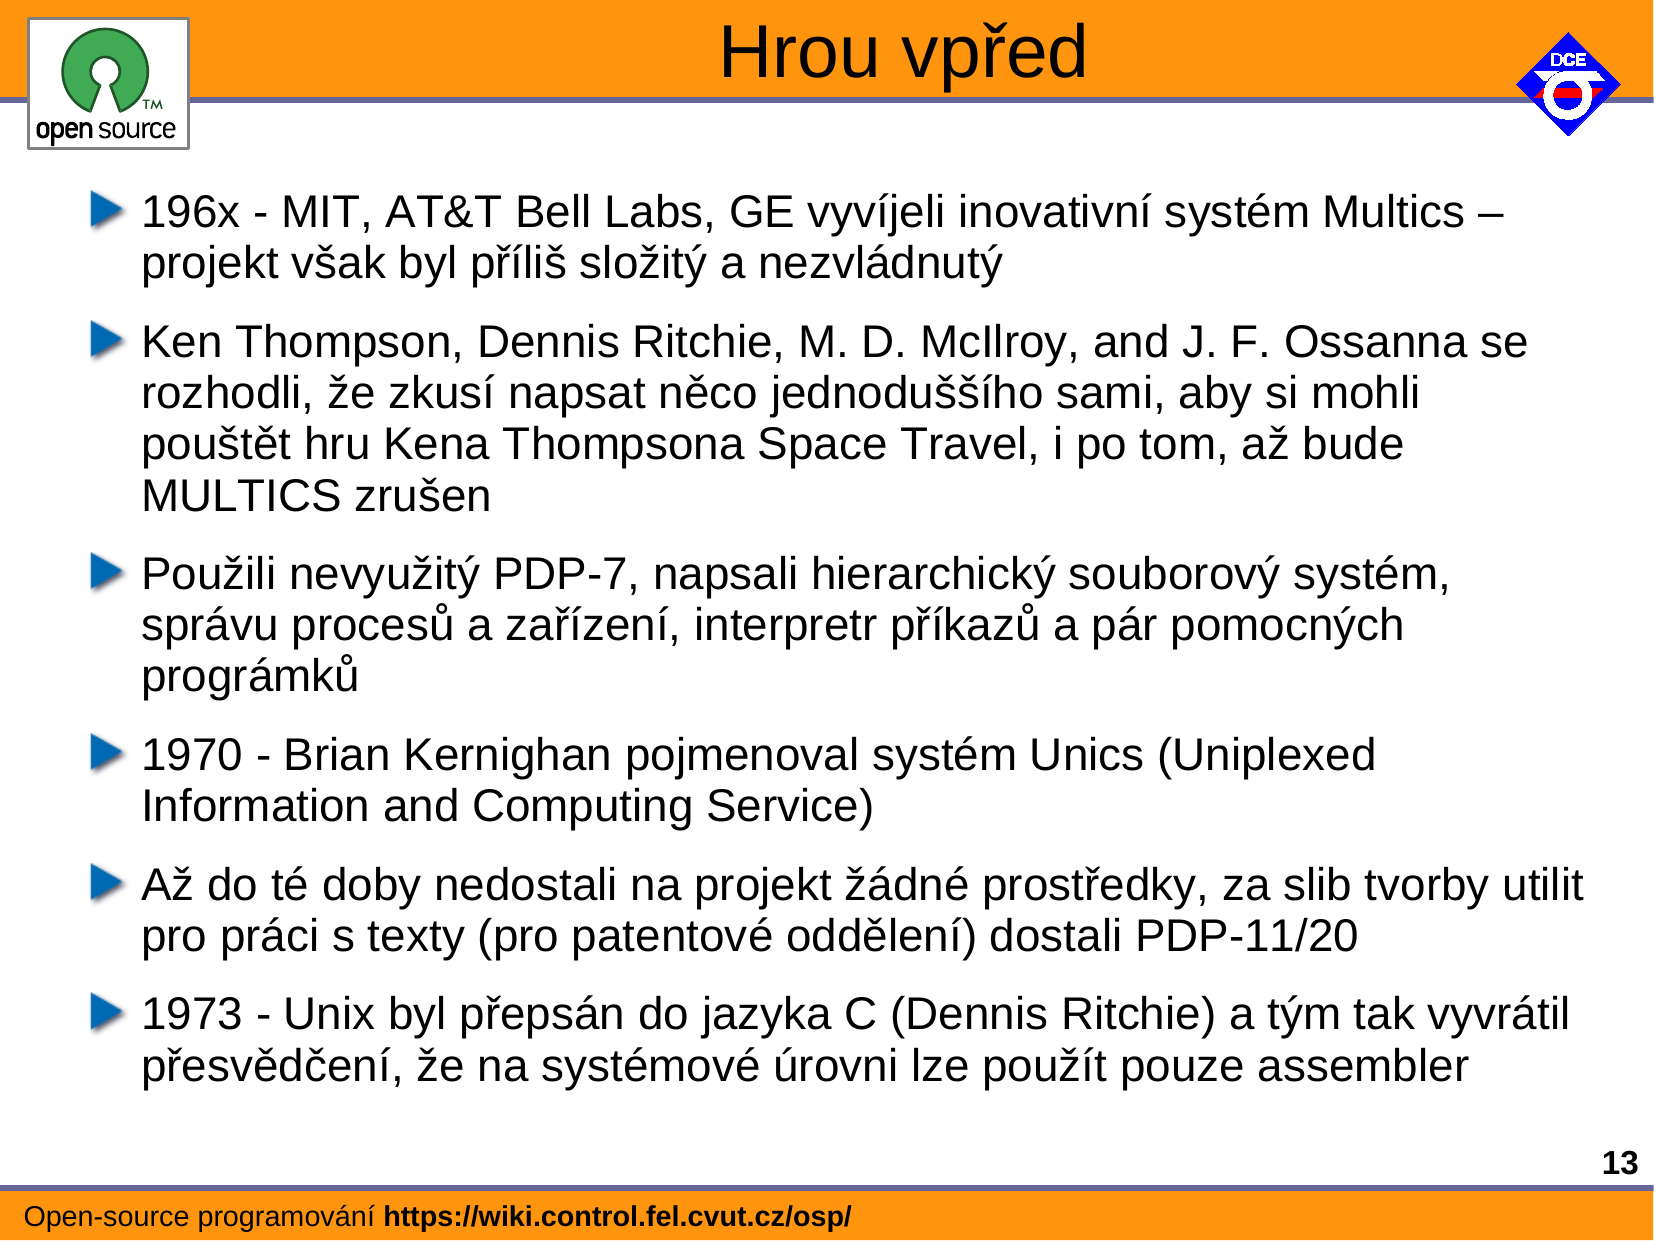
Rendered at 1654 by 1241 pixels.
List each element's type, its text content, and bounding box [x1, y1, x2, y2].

list 196x - MIT, AT&T Bell Labs, GE vyvíjeli inovativní systém Multics – projekt však byl příliš složitý a nezvládnutý Ken Thompson, Dennis Ritchie, M. D. McIlroy, and J. F. Ossanna se rozhodli, že zkusí napsat něco jednoduššího sami, aby si mohli pouštět hru Kena Thompsona Space Travel, i po tom, až bude MULTICS zrušen Použili nevyužitý PDP-7, napsali hierarchický souborový systém, správu procesů a zařízení, interpretr příkazů a pár pomocných prográmků 1970 - Brian Kernighan pojmenoval systém Unics (Uniplexed Information and Computing Service) Až do té doby nedostali na projekt žádné prostředky, za slib tvorby utilit pro práci s texty (pro patentové oddělení) dostali PDP-11/20 1973 - Unix byl přepsán do jazyka C (Dennis Ritchie) a tým tak vyvrátil přesvědčení, že na systémové úrovni lze použít pouze assembler [70, 185, 1594, 1177]
title Hrou vpřed [178, 5, 1631, 97]
